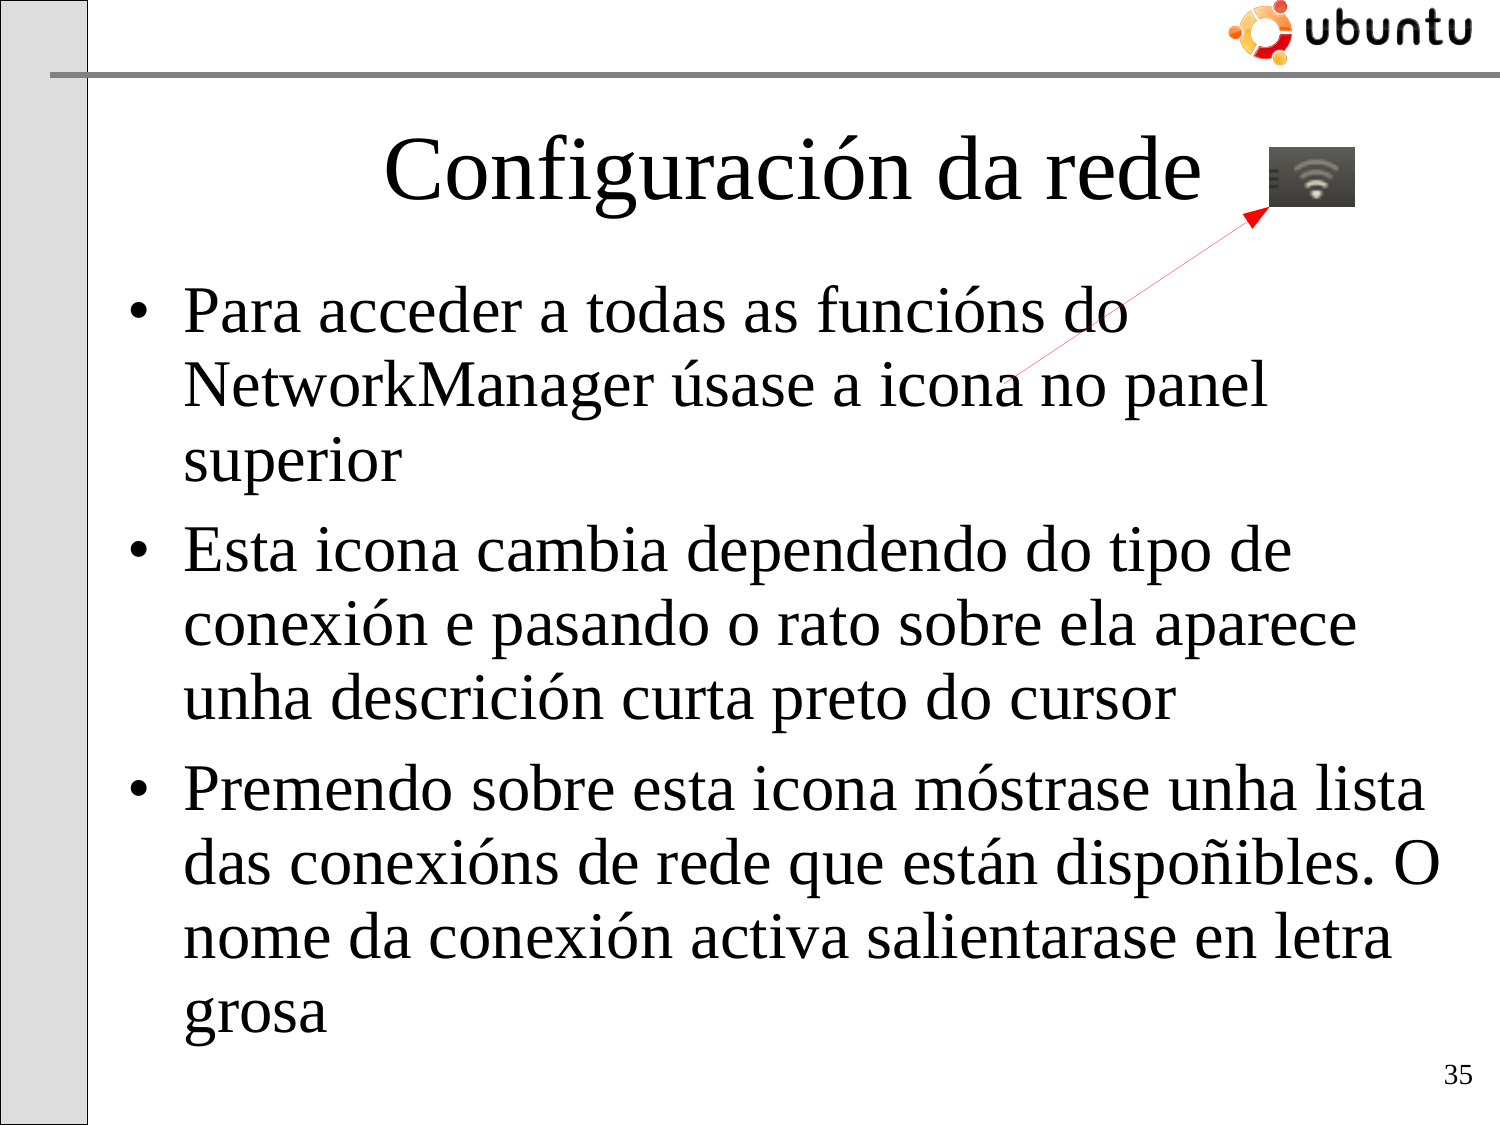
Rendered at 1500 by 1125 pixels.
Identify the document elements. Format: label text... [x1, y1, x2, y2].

list Para acceder a todas as funcións do NetworkManager úsase a icona no panel superior Esta icona cambia dependendo do tipo de conexión e pasando o rato sobre ela aparece unha descrición curta preto do cursor Premendo sobre esta icona móstrase unha lista das conexións de rede que están dispoñibles. O nome da conexión activa salientarase en letra grosa [112, 265, 1477, 1125]
picture [1269, 147, 1355, 207]
title Configuración da rede [112, 99, 1477, 237]
picture [1221, 0, 1483, 71]
